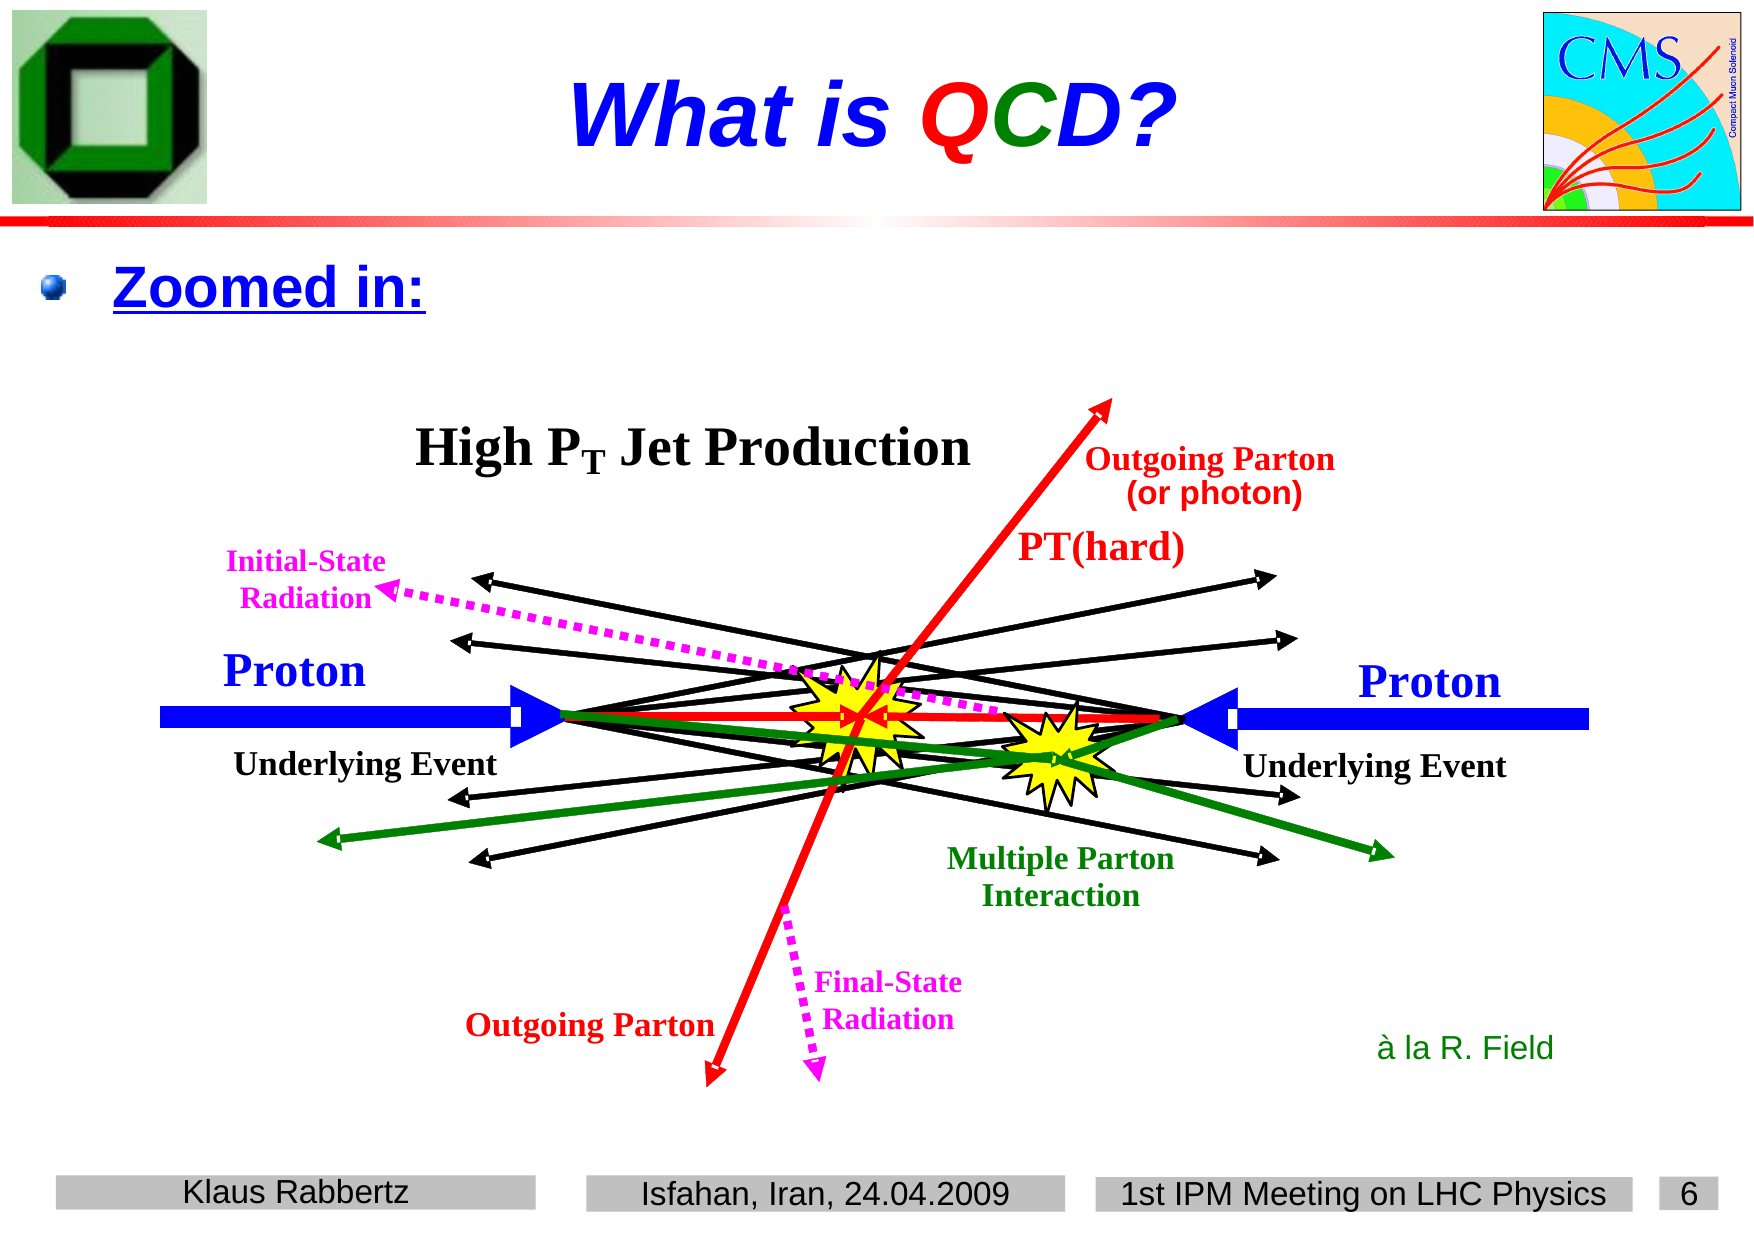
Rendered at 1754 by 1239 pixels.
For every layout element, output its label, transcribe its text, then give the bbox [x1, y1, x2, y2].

title What is QCD? [220, 16, 1525, 213]
text_box Multiple Parton Interaction [935, 827, 1188, 927]
picture [12, 10, 207, 204]
picture [1542, 11, 1742, 211]
list Zoomed in: [30, 254, 1717, 1152]
